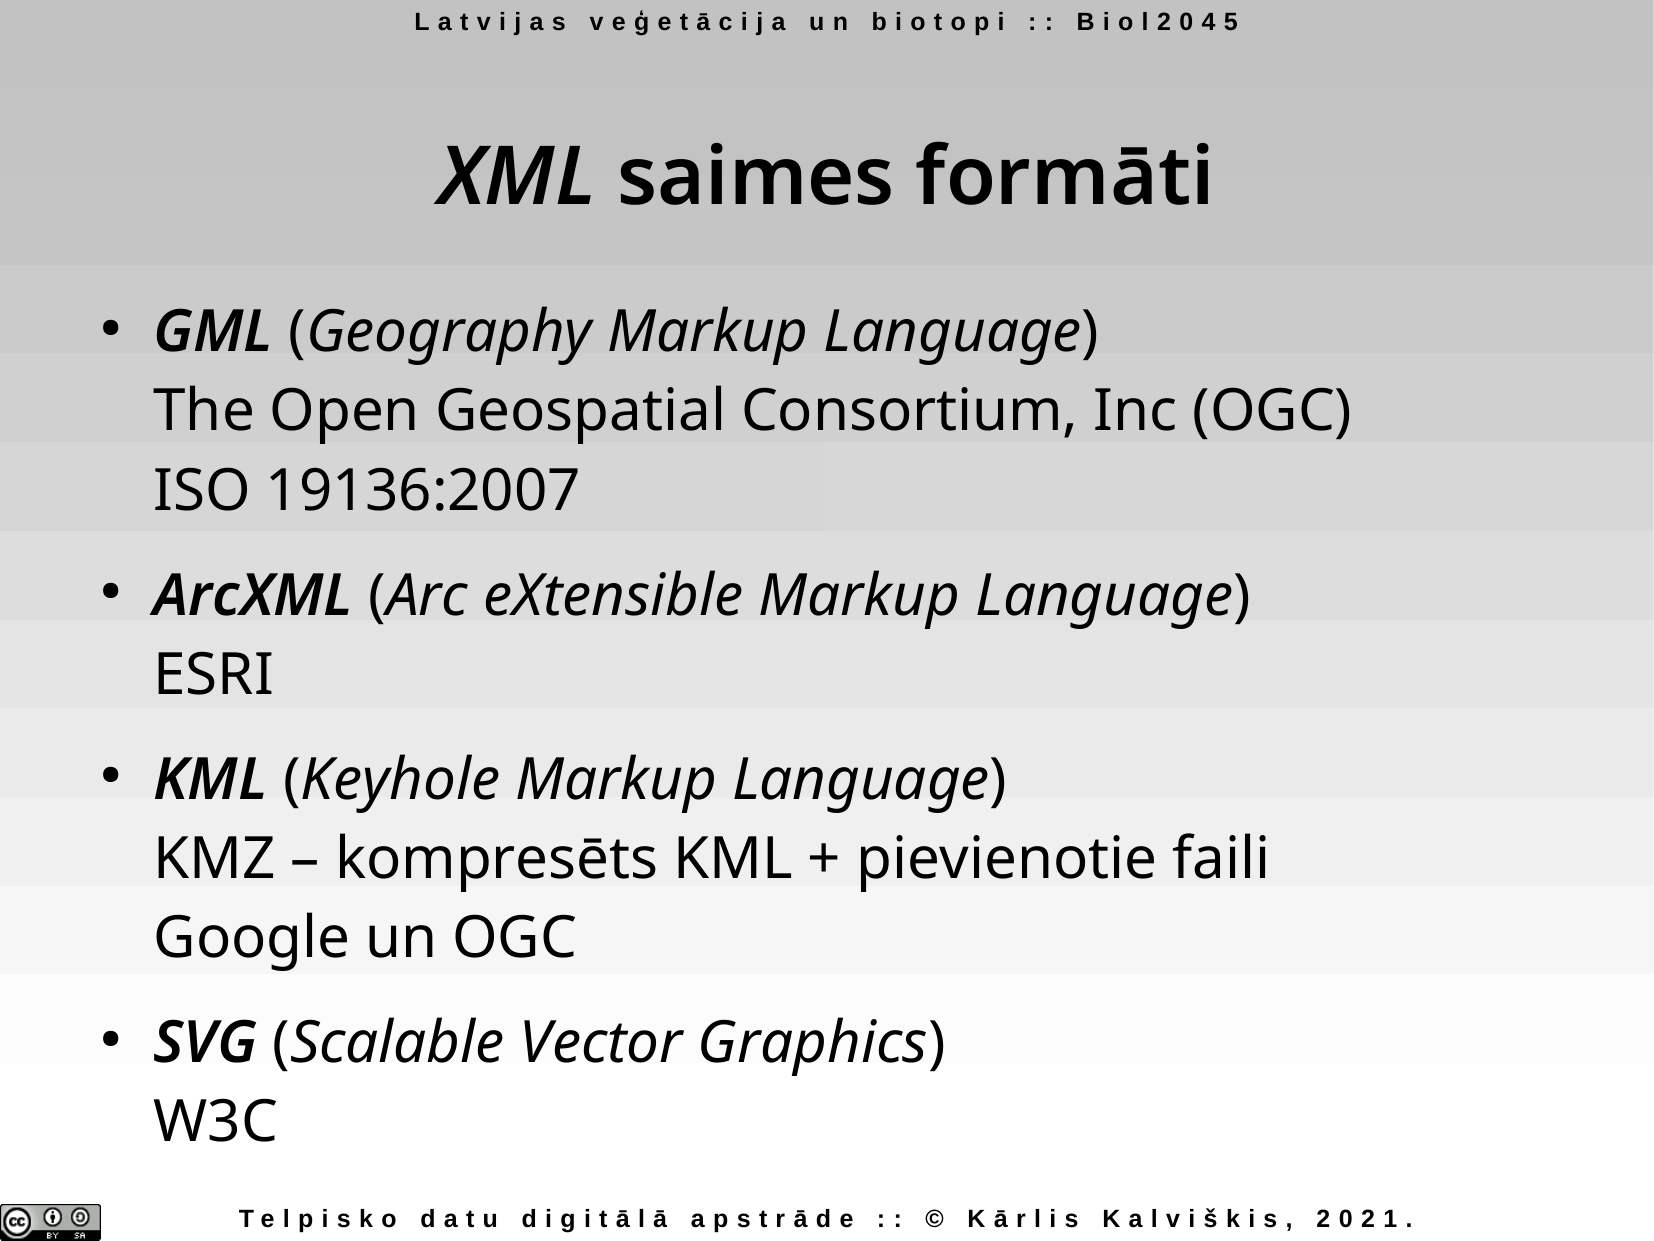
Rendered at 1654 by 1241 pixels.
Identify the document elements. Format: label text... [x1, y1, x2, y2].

list GML (Geography Markup Language) The Open Geospatial Consortium, Inc (OGC) ISO 19136:2007 ArcXML (Arc eXtensible Markup Language) ESRI KML (Keyhole Markup Language) KMZ – kompresēts KML + pievienotie faili Google un OGC SVG (Scalable Vector Graphics) W3C [82, 289, 1571, 1125]
picture [0, 0, 1654, 1241]
title XML saimes formāti [29, 49, 1625, 296]
